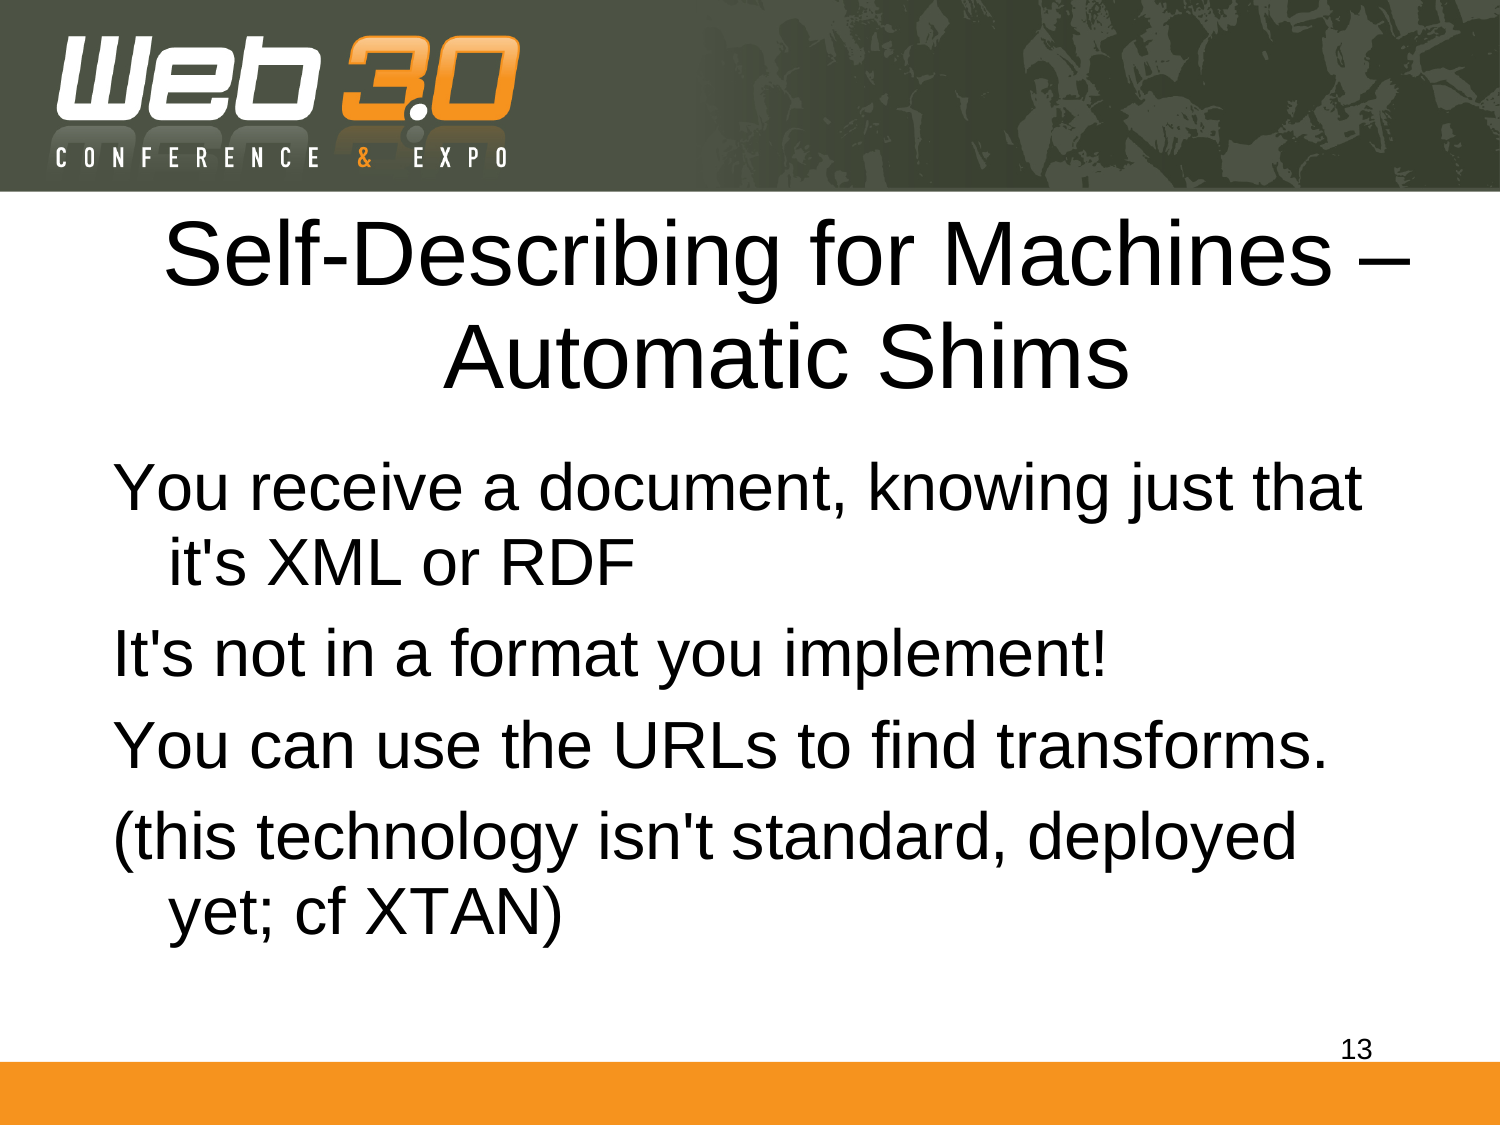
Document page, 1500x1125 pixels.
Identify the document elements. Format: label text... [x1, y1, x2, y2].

picture [0, 0, 1500, 1125]
list You receive a document, knowing just that it's XML or RDF It's not in a format you implement! You can use the URLs to find transforms. (this technology isn't standard, deployed yet; cf XTAN) [112, 450, 1388, 1125]
title Self-Describing for Machines – Automatic Shims [150, 169, 1426, 442]
